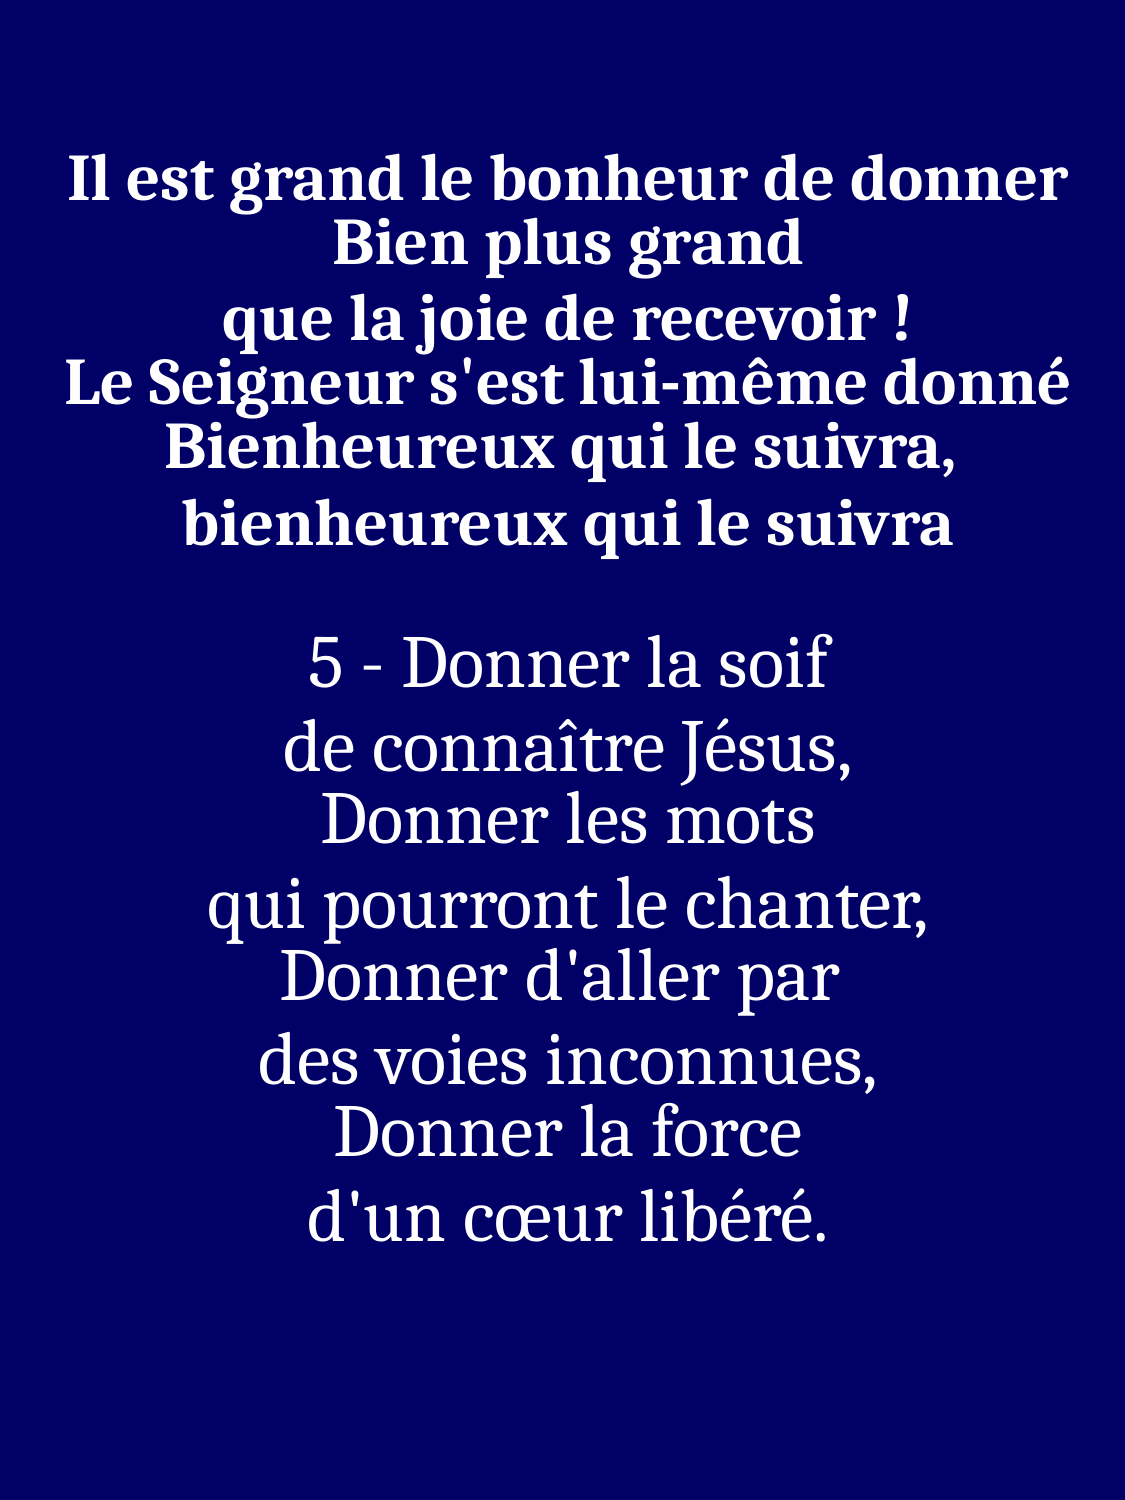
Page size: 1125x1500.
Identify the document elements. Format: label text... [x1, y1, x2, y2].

text_box Il est grand le bonheur de donner Bien plus grand que la joie de recevoir ! Le Seigneur s'est lui-même donné Bienheureux qui le suivra, bienheureux qui le suivra 5 - Donner la soif de connaître Jésus, Donner les mots qui pourront le chanter, Donner d'aller par des voies inconnues, Donner la force d'un cœur libéré. [39, 141, 1098, 1304]
